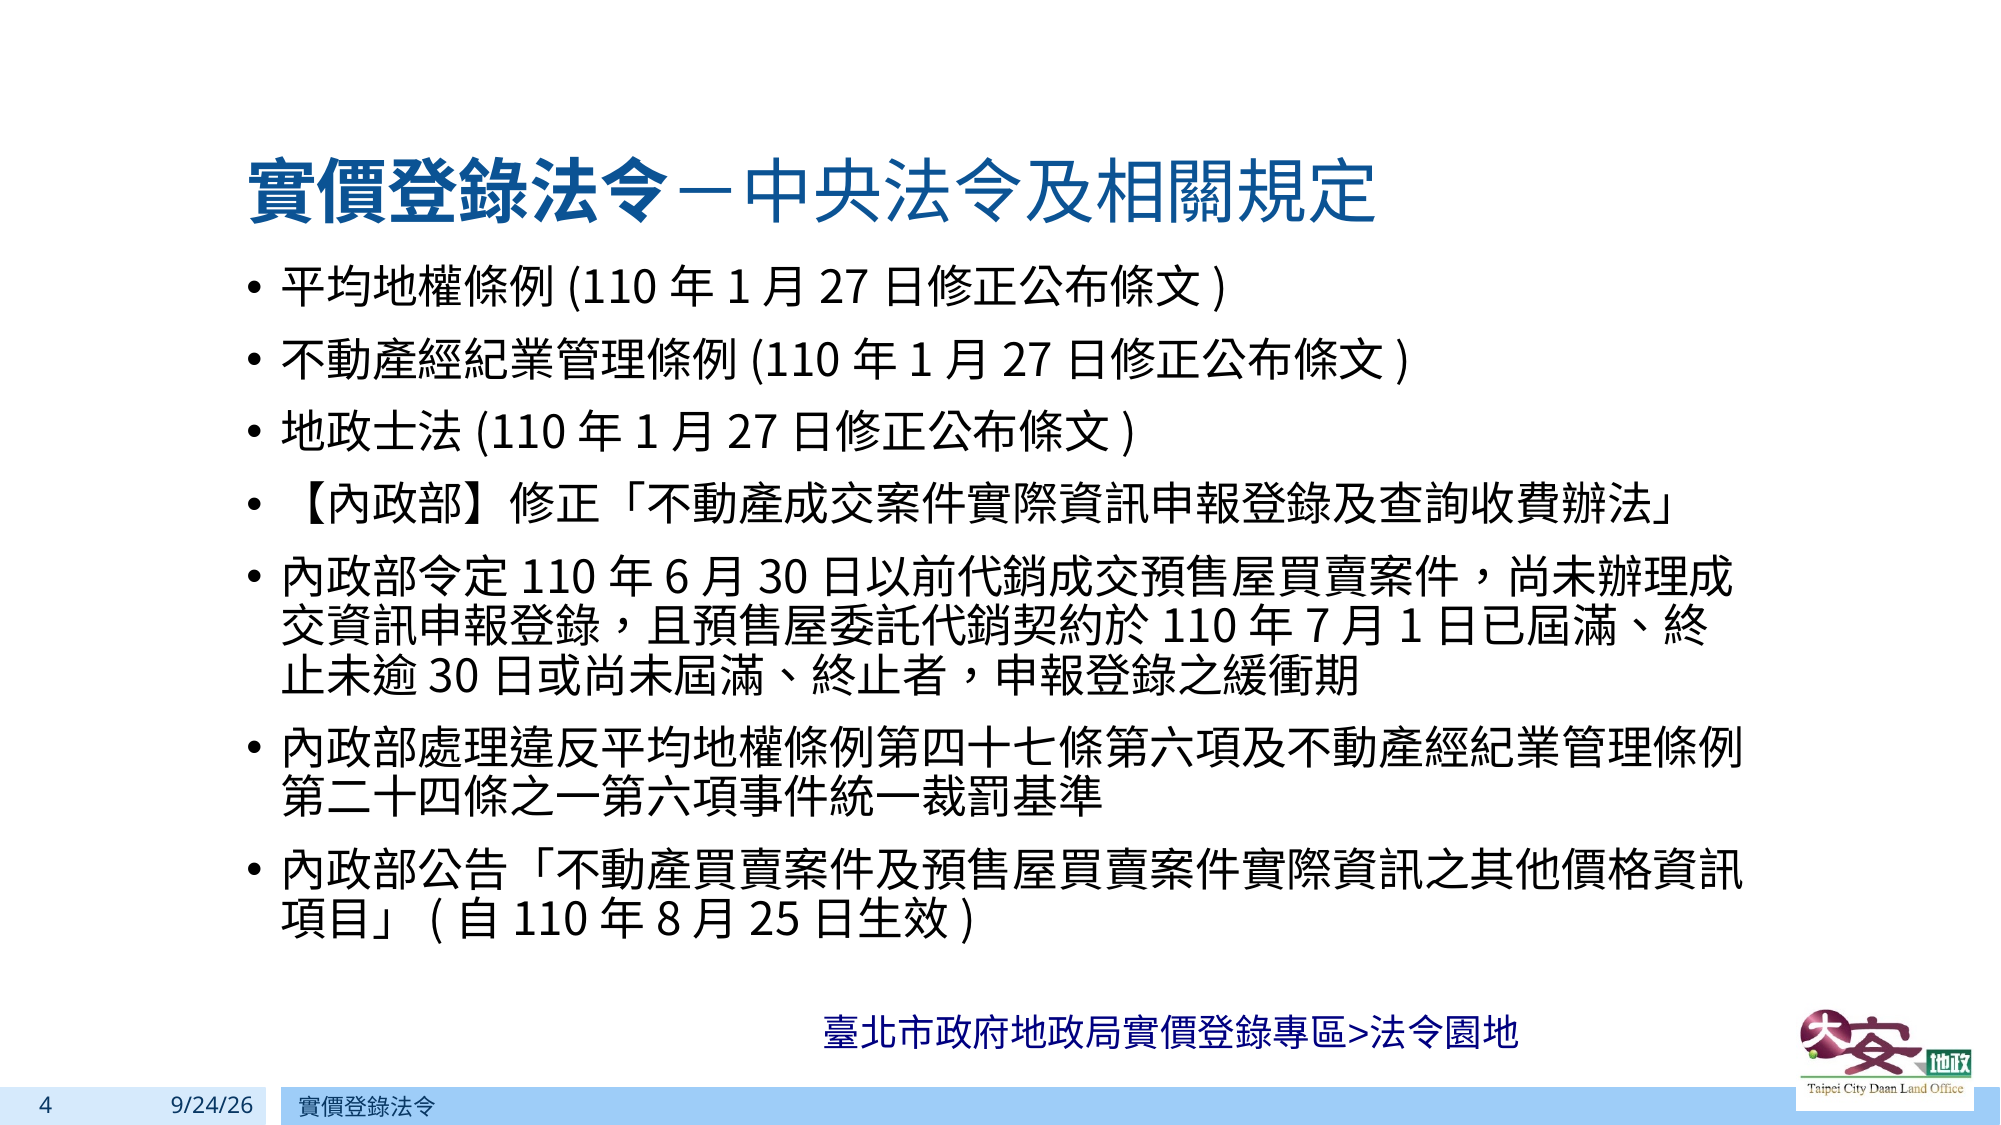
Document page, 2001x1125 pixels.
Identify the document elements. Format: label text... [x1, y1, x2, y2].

title 實價登錄法令－中央法令及相關規定 [231, 45, 1769, 240]
list 平均地權條例(110年1月27日修正公布條文) 不動產經紀業管理條例(110年1月27日修正公布條文) 地政士法(110年1月27日修正公布條文) 【內政部】修正「不動產成交案件實際資訊申報登錄及查詢收費辦法」 內政部令定110年6月30日以前代銷成交預售屋買賣案件，尚未辦理成交資訊申報登錄，且預售屋委託代銷契約於110年7月1日已屆滿、終止未逾30日或尚未屆滿、終止者，申報登錄之緩衝期 內政部處理違反平均地權條例第四十七條第六項及不動產經紀業管理條例第二十四條之一第六項事件統一裁罰基準 內政部公告「不動產買賣案件及預售屋買賣案件實際資訊之其他價格資訊項目」(自110年8月25日生效) [231, 256, 1769, 1015]
text_box 臺北市政府地政局實價登錄專區>法令園地 [807, 1002, 1535, 1072]
slide_number <編號> [0, 1087, 68, 1125]
footer 實價登錄法令 [284, 1087, 1785, 1125]
picture [1796, 992, 1974, 1111]
slide_number 10/21/21 [74, 1087, 269, 1125]
